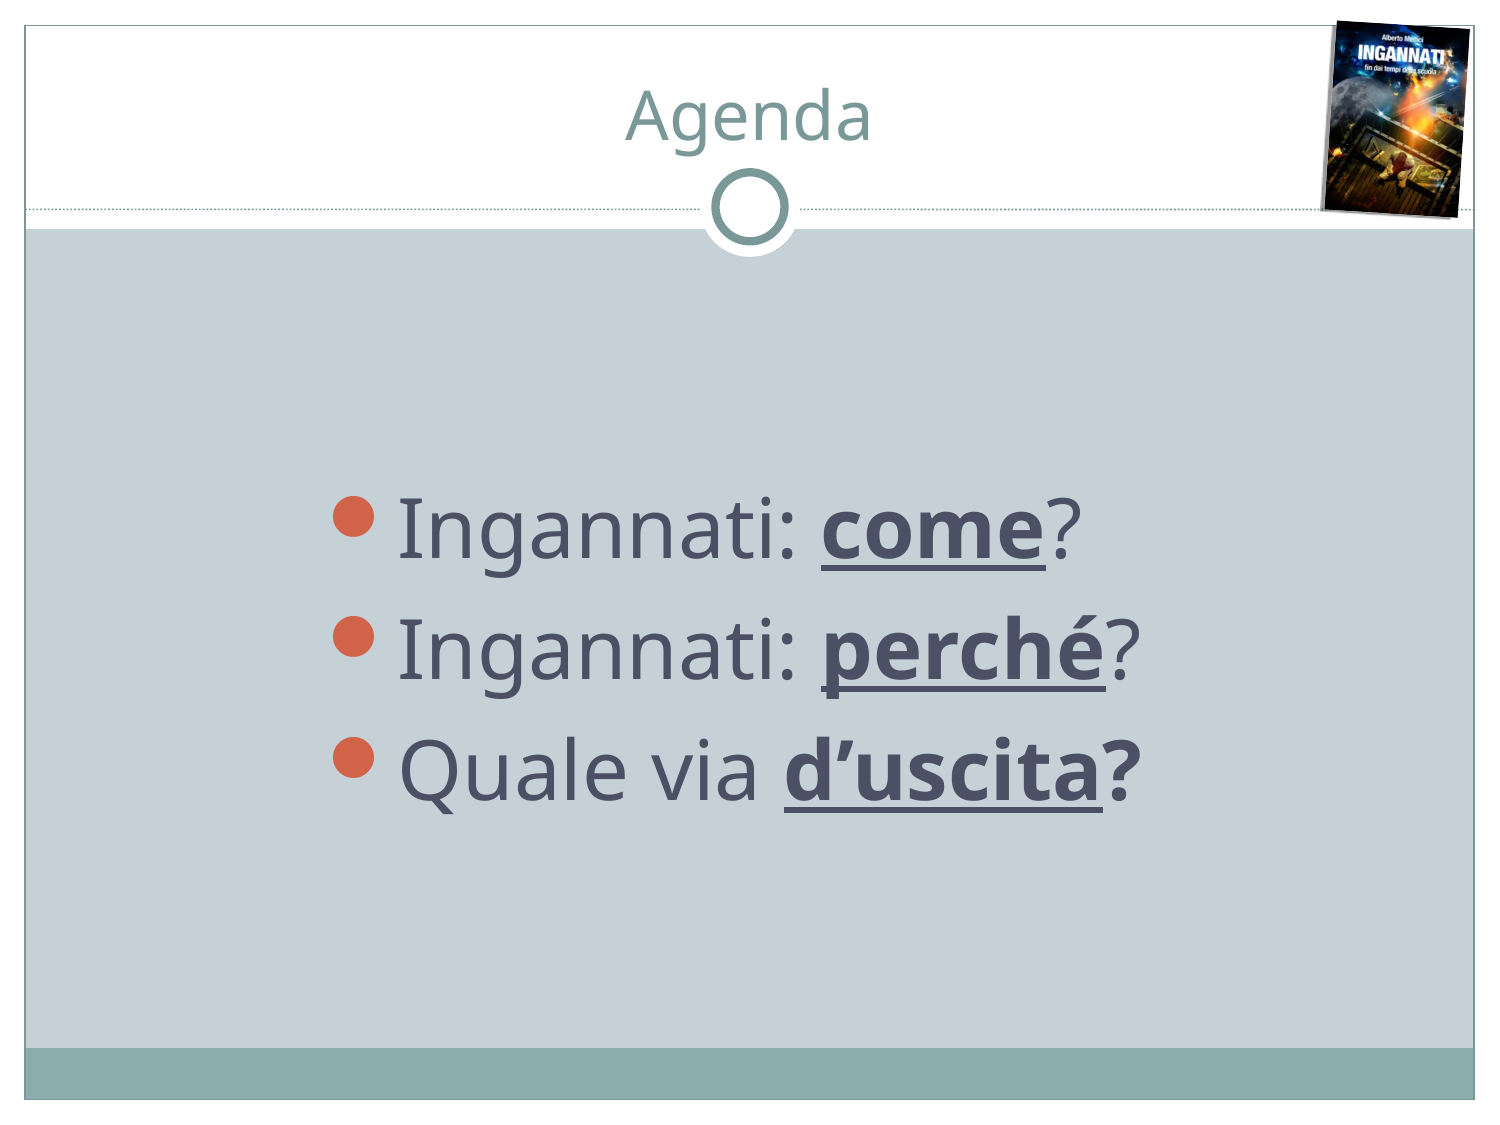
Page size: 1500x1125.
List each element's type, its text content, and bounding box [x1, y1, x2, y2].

list Ingannati: come? Ingannati: perché? Quale via d’uscita? [312, 468, 1406, 834]
picture [1324, 20, 1470, 219]
title Agenda [49, 37, 1330, 162]
